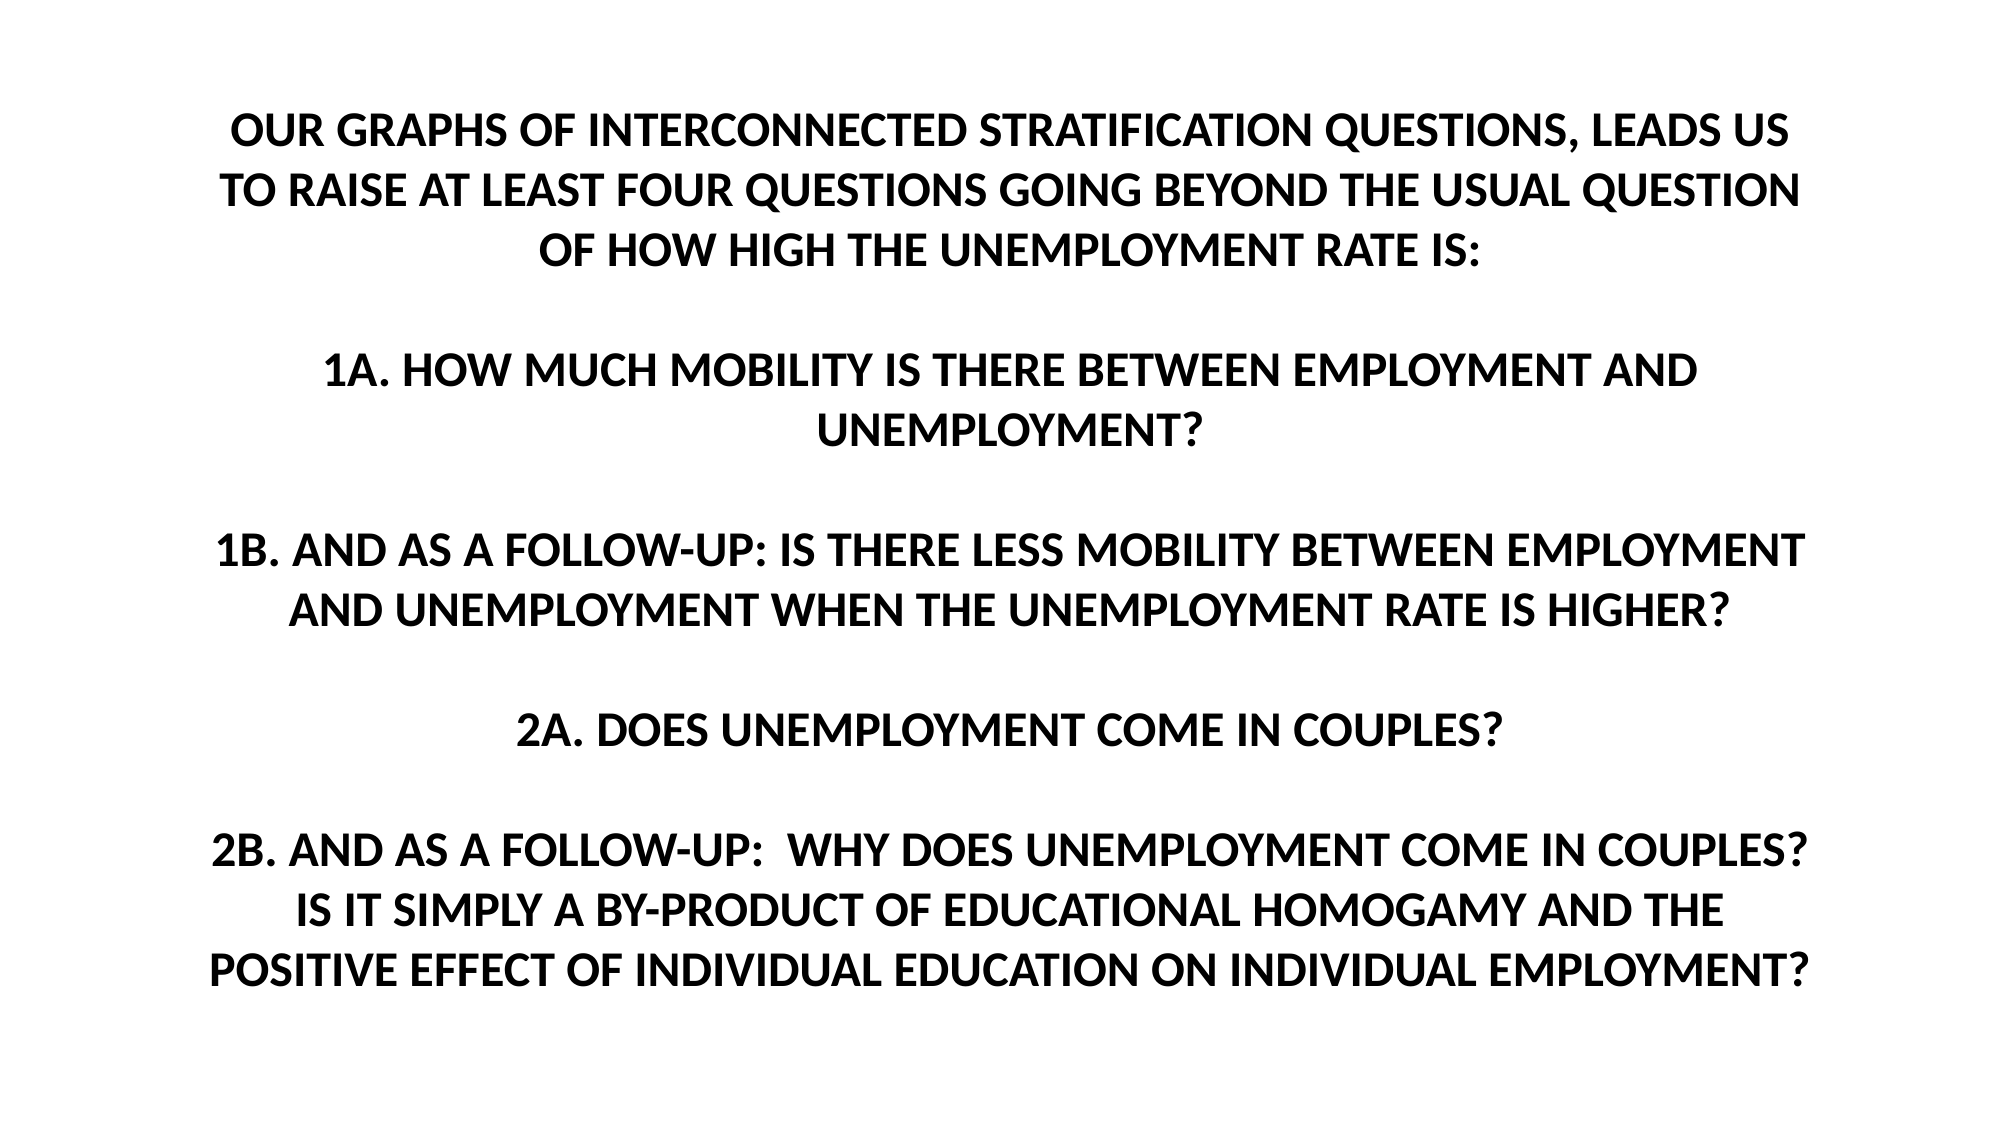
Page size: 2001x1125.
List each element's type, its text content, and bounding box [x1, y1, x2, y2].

text_box OUR GRAPHS OF INTERCONNECTED STRATIFICATION QUESTIONS, LEADS US TO RAISE AT LEAST FOUR QUESTIONS GOING BEYOND THE USUAL QUESTION OF HOW HIGH THE UNEMPLOYMENT RATE IS: 1A. HOW MUCH MOBILITY IS THERE BETWEEN EMPLOYMENT AND UNEMPLOYMENT? 1B. AND AS A FOLLOW-UP: IS THERE LESS MOBILITY BETWEEN EMPLOYMENT AND UNEMPLOYMENT WHEN THE UNEMPLOYMENT RATE IS HIGHER? 2A. DOES UNEMPLOYMENT COME IN COUPLES? 2B. AND AS A FOLLOW-UP: WHY DOES UNEMPLOYMENT COME IN COUPLES? IS IT SIMPLY A BY-PRODUCT OF EDUCATIONAL HOMOGAMY AND THE POSITIVE EFFECT OF INDIVIDUAL EDUCATION ON INDIVIDUAL EMPLOYMENT? [186, 88, 1835, 1013]
